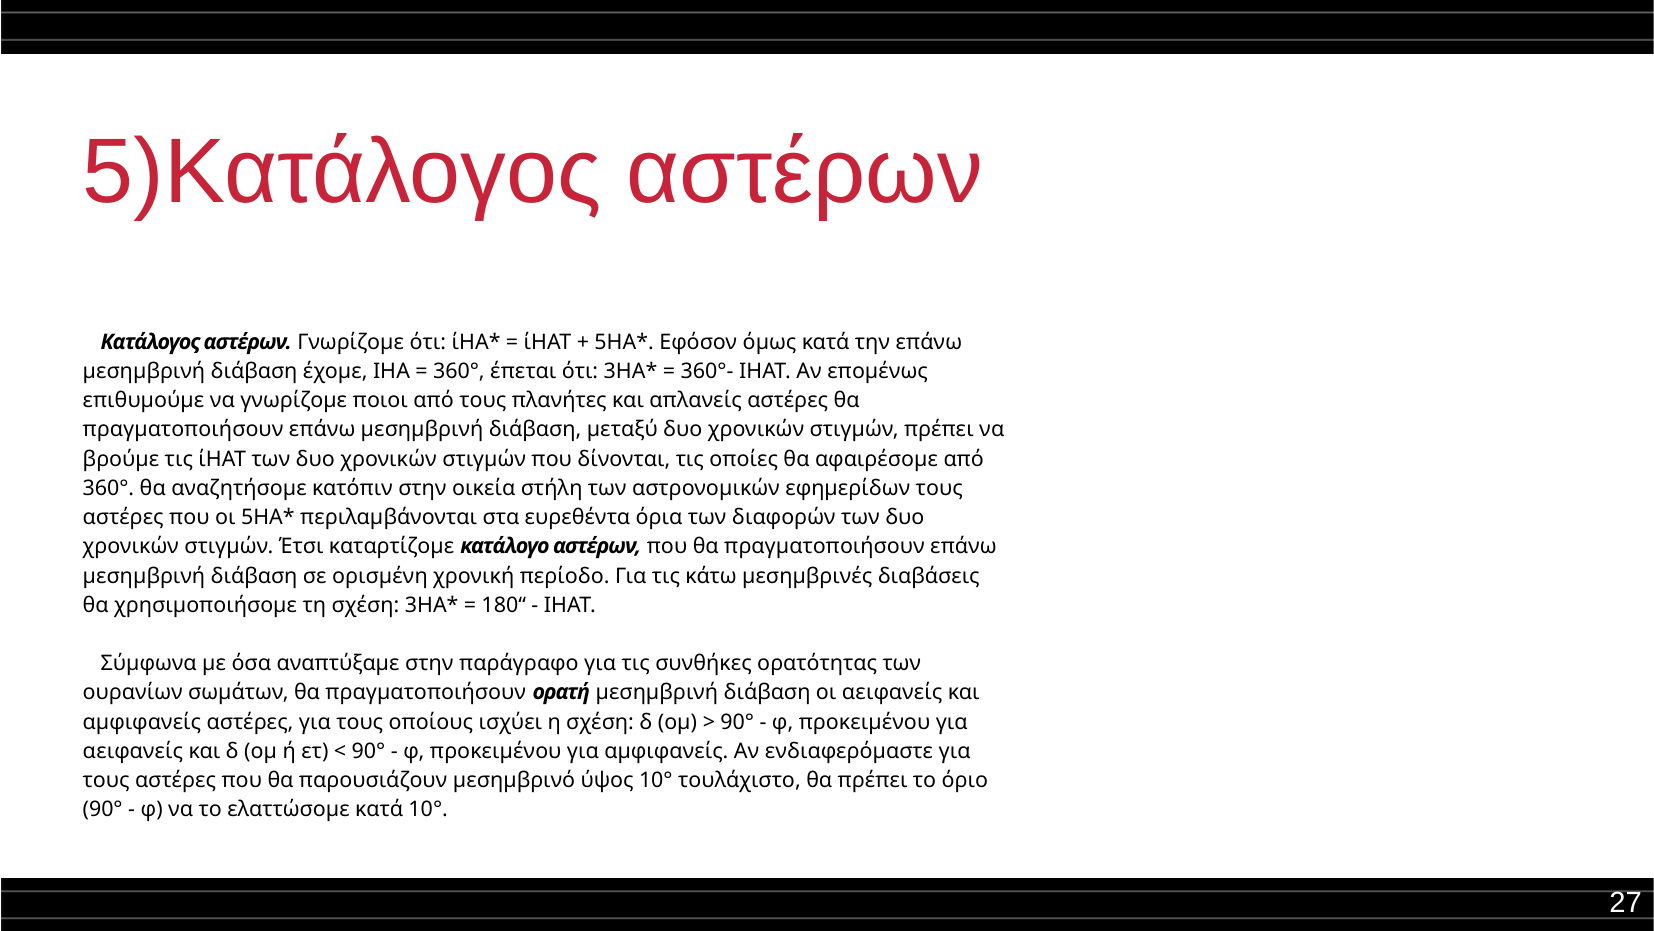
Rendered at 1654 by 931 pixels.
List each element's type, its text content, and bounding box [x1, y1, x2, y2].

list Κατάλογος αστέρων. Γνωρίζομε ότι: ίΗΑ* = ίΗΑΤ + 5ΗΑ*. Εφόσον όμως κατά την επάνω μεσημβρινή διάβαση έχομε, ΙΗΑ = 360°, έπεται ότι: 3ΗΑ* = 360°- ΙΗΑΤ. Αν επομένως επιθυμούμε να γνωρίζομε ποιοι από τους πλανήτες και απλανείς αστέρες θα πραγματοποιή­σουν επάνω μεσημβρινή διάβαση, μεταξύ δυο χρονικών στιγμών, πρέπει να βρούμε τις ίΗΑΤ των δυο χρονικών στιγμών που δίνονται, τις οποίες θα αφαιρέσομε από 360°. θα αναζητήσομε κατόπιν στην οικεία στήλη των αστρονομικών εφημερίδων τους αστέρες που οι 5ΗΑ* περιλαμβάνονται στα ευρεθέντα όρια των διαφορών των δυο χρονικών στιγμών. Έτσι καταρτίζομε κατάλογο αστέρων, που θα πραγματοποιήσουν επάνω μεσημβρινή διάβαση σε ορισμένη χρονική περίοδο. Για τις κάτω μεσημβρινές διαβάσεις θα χρησιμοποιήσομε τη σχέση: 3ΗΑ* = 180“ - ΙΗΑΤ. Σύμφωνα με όσα αναπτύξαμε στην παράγραφο για τις συνθήκες ορατότητας των ουρανίων σωμάτων, θα πραγματοποιήσουν ορατή μεσημβρινή διάβαση οι αειφανείς και αμφιφανείς αστέρες, για τους οποίους ισχύει η σχέση: δ (ομ) > 90° - φ, προκειμένου για αειφανείς και δ (ομ ή ετ) < 90° - φ, προκειμένου για αμφιφανείς. Αν ενδιαφερόμαστε για τους αστέρες που θα παρουσιάζουν μεσημβρινό ύψος 10° τουλάχιστο, θα πρέπει το όριο (90° - φ) να το ελαττώσομε κατά 10°. [82, 271, 1013, 826]
title 5)Κατάλογος αστέρων [82, 92, 1571, 249]
picture [1, 0, 1654, 54]
picture [1, 878, 1654, 931]
